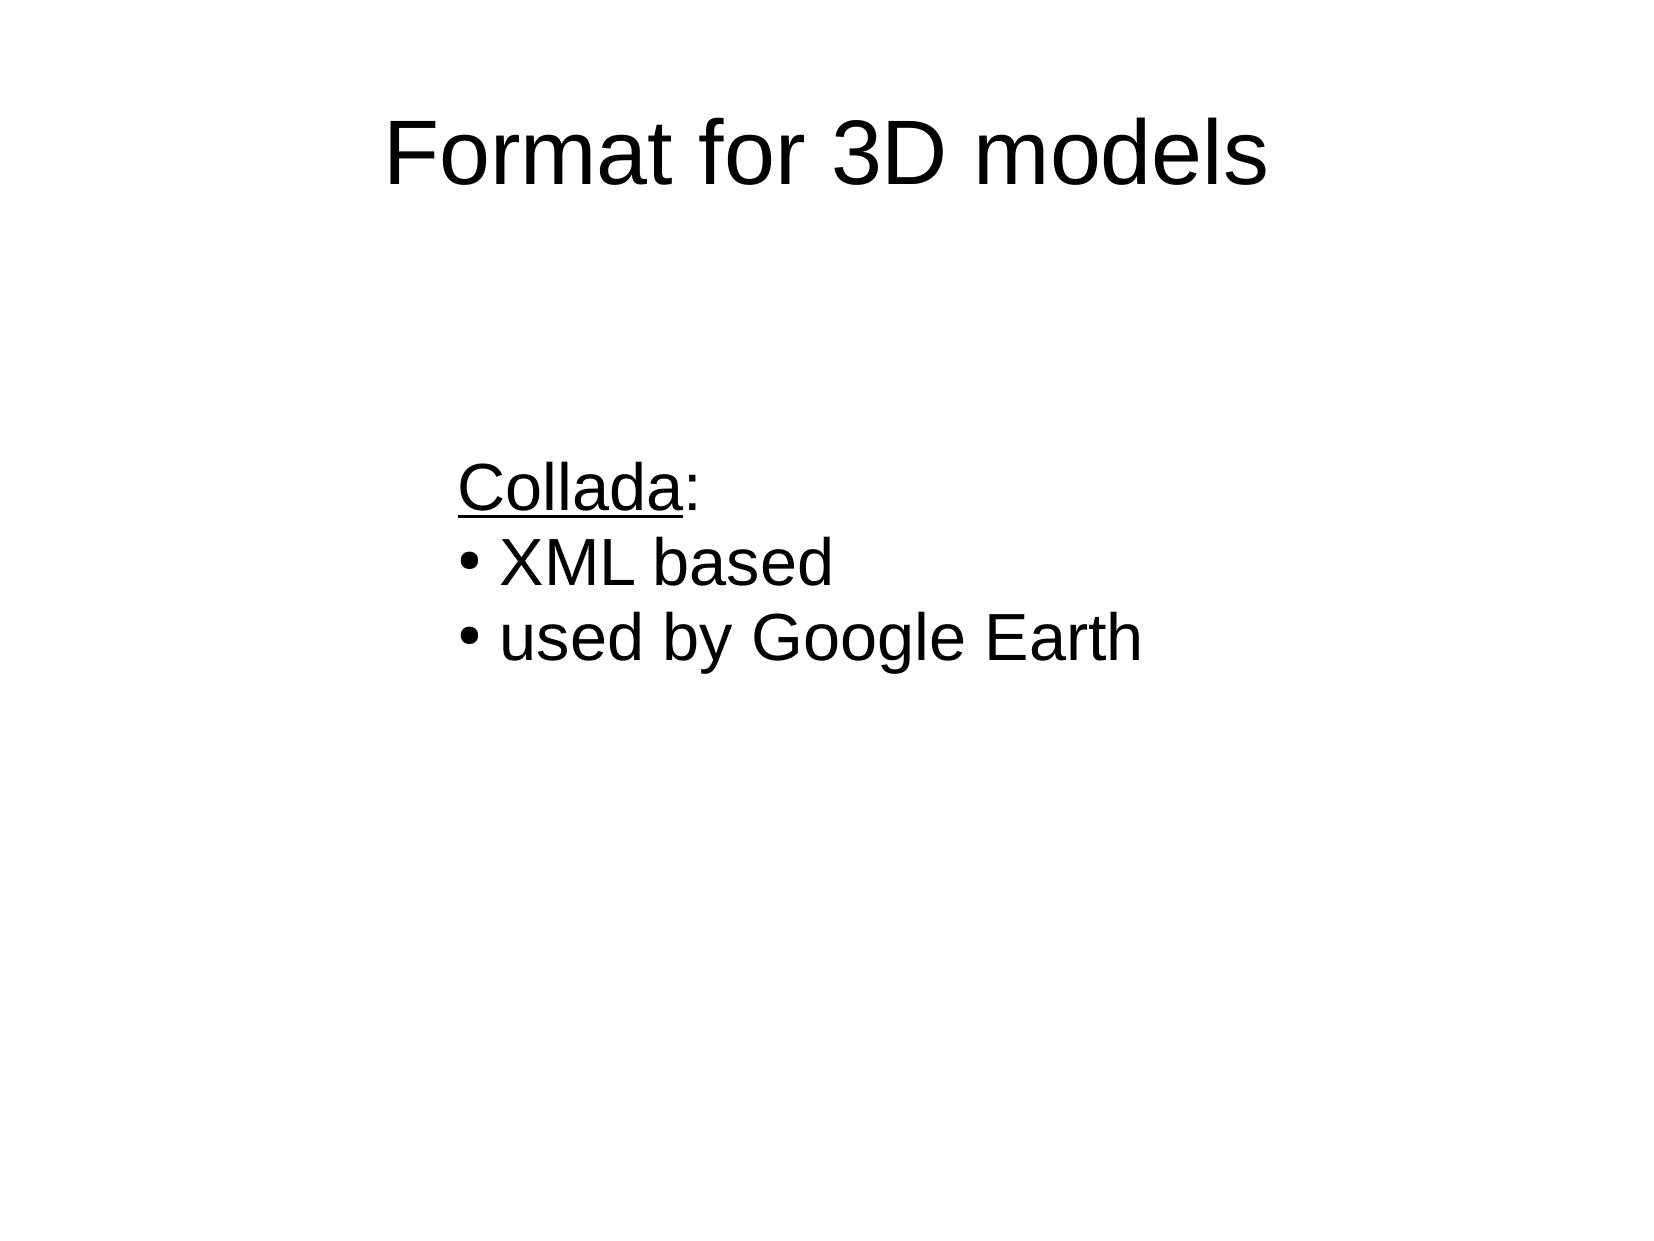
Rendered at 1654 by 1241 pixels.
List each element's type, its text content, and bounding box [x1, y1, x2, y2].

text_box Collada: XML based used by Google Earth [442, 442, 1211, 683]
title Format for 3D models [82, 49, 1571, 257]
